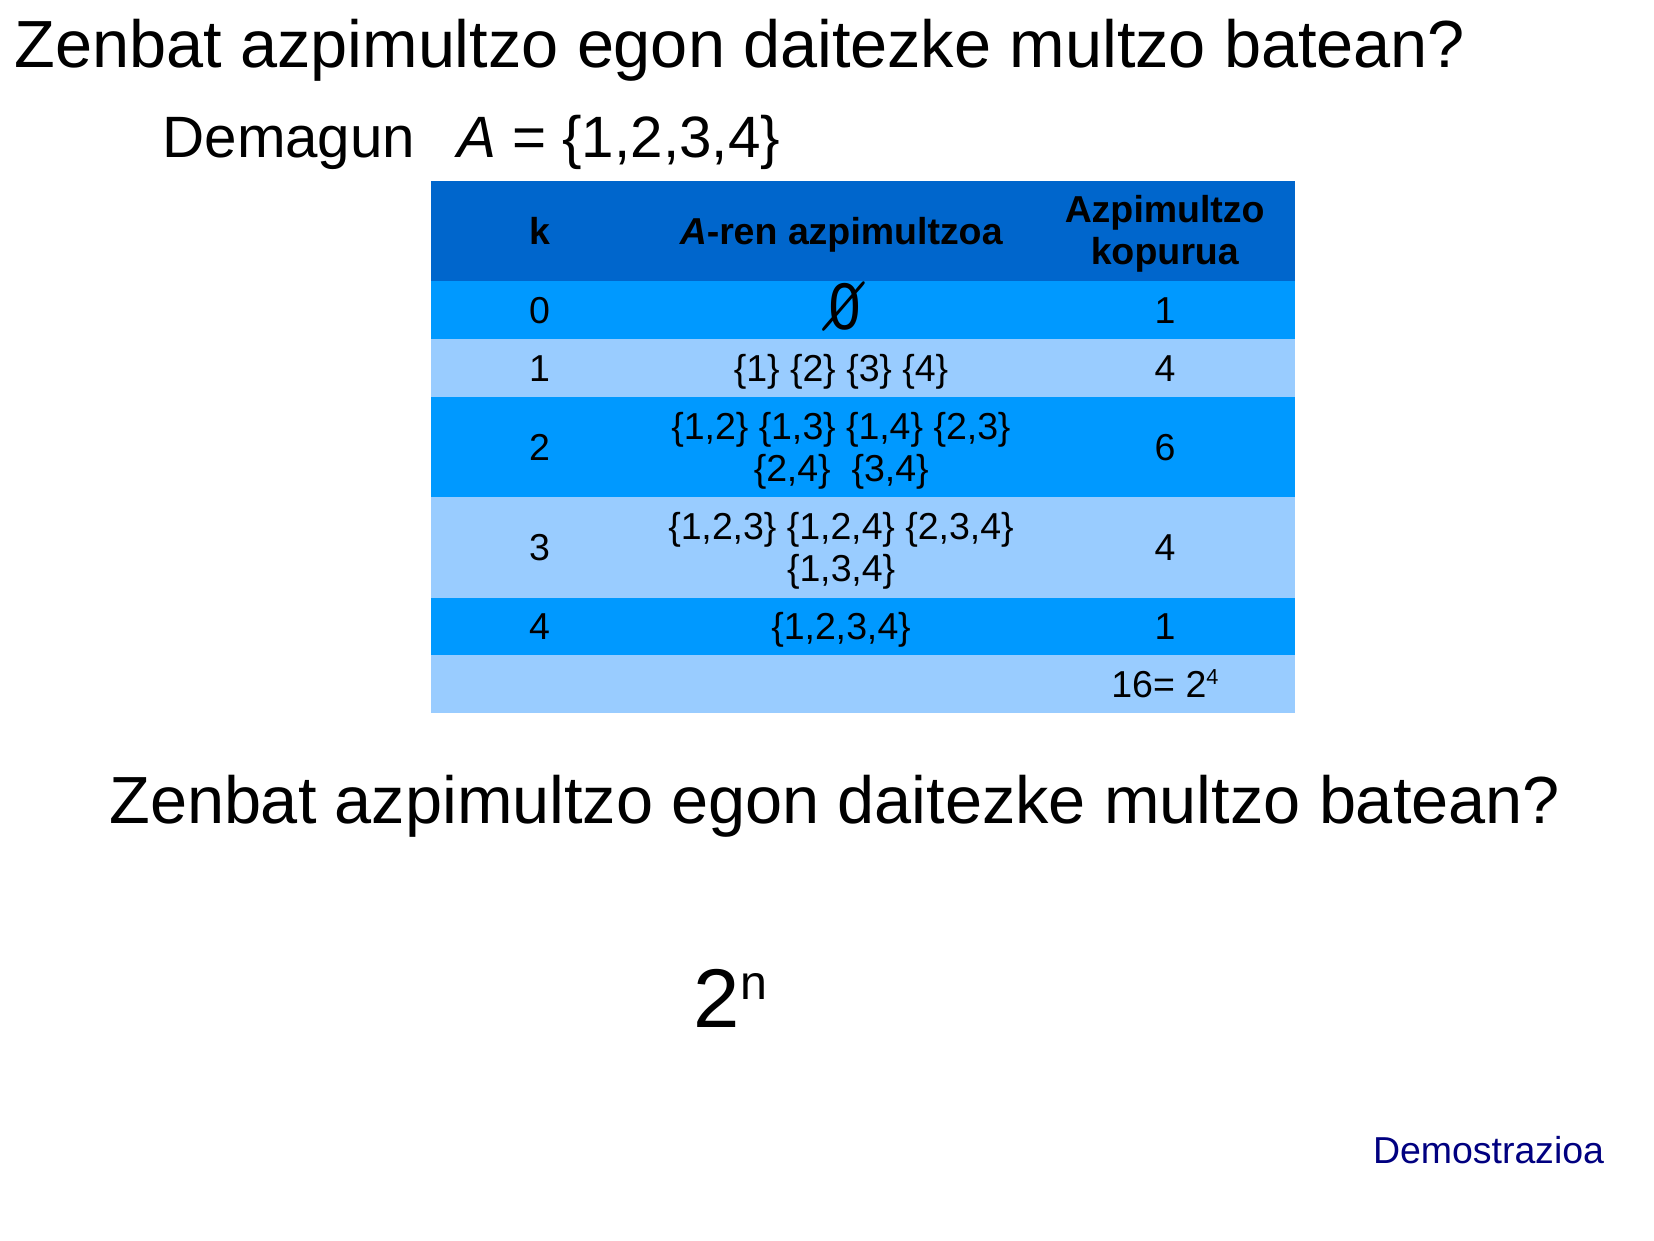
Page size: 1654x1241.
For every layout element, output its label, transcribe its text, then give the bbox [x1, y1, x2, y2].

text_box Demagun A = {1,2,3,4} [147, 97, 798, 178]
table_cell 1 [1035, 598, 1295, 655]
table_cell 2 [431, 397, 648, 497]
text_box Zenbat azpimultzo egon daitezke multzo batean? [0, 0, 1481, 90]
table_cell {1} {2} {3} {4} [648, 339, 1035, 397]
table_cell 0 [431, 281, 648, 339]
table_header Azpimultzo kopurua [1035, 181, 1295, 281]
table_cell {1,2} {1,3} {1,4} {2,3} {2,4} {3,4} [648, 397, 1035, 497]
table_cell 3 [431, 497, 648, 598]
table_cell 4 [1035, 339, 1295, 397]
table_cell 4 [1035, 497, 1295, 598]
text_box Zenbat azpimultzo egon daitezke multzo batean? [94, 755, 1576, 846]
text_box ∅ [818, 285, 871, 344]
table_header A-ren azpimultzoa [648, 181, 1035, 281]
table_cell 16= 24 [1035, 655, 1295, 713]
table_cell [648, 655, 1035, 713]
table_cell [864, 281, 1035, 339]
table_cell 1 [1035, 281, 1295, 339]
text_box 2n [679, 944, 782, 1057]
table_cell [648, 281, 863, 339]
text_box Demostrazioa [1358, 1122, 1625, 1179]
table_cell {1,2,3,4} [648, 598, 1035, 655]
table_header k [431, 181, 648, 281]
table_cell 6 [1035, 397, 1295, 497]
table_cell 4 [431, 598, 648, 655]
table_cell {1,2,3} {1,2,4} {2,3,4} {1,3,4} [648, 497, 1035, 598]
table_cell [431, 655, 648, 713]
table_cell 1 [431, 339, 648, 397]
